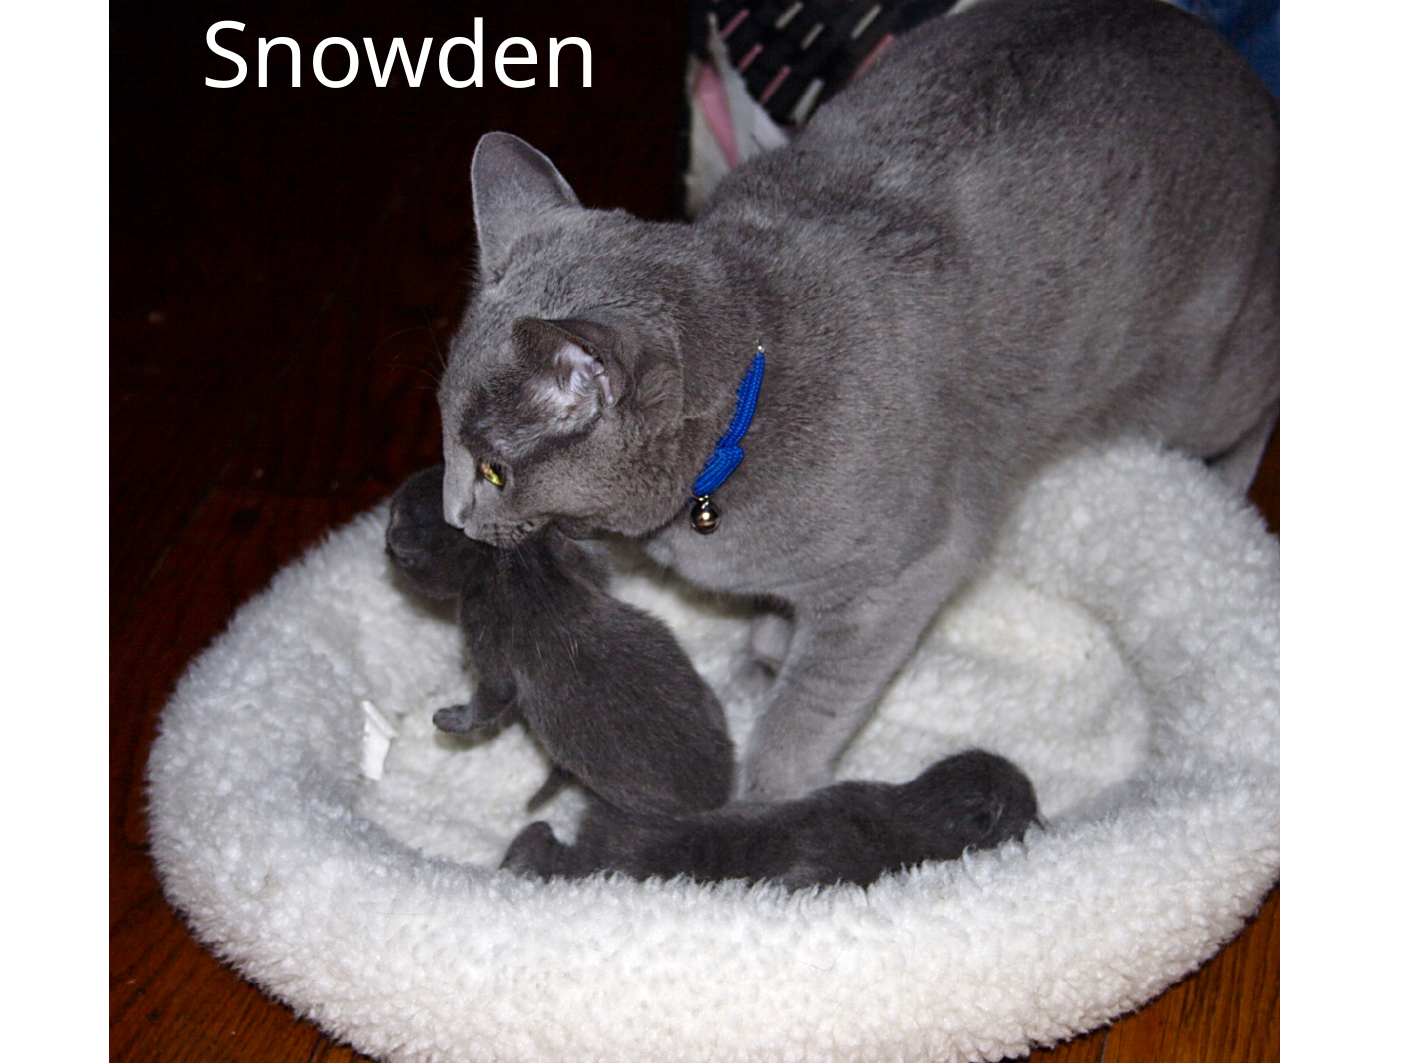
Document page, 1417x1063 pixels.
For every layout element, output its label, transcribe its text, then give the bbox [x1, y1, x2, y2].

picture [109, 0, 1280, 1063]
text_box Snowden [127, 0, 674, 117]
